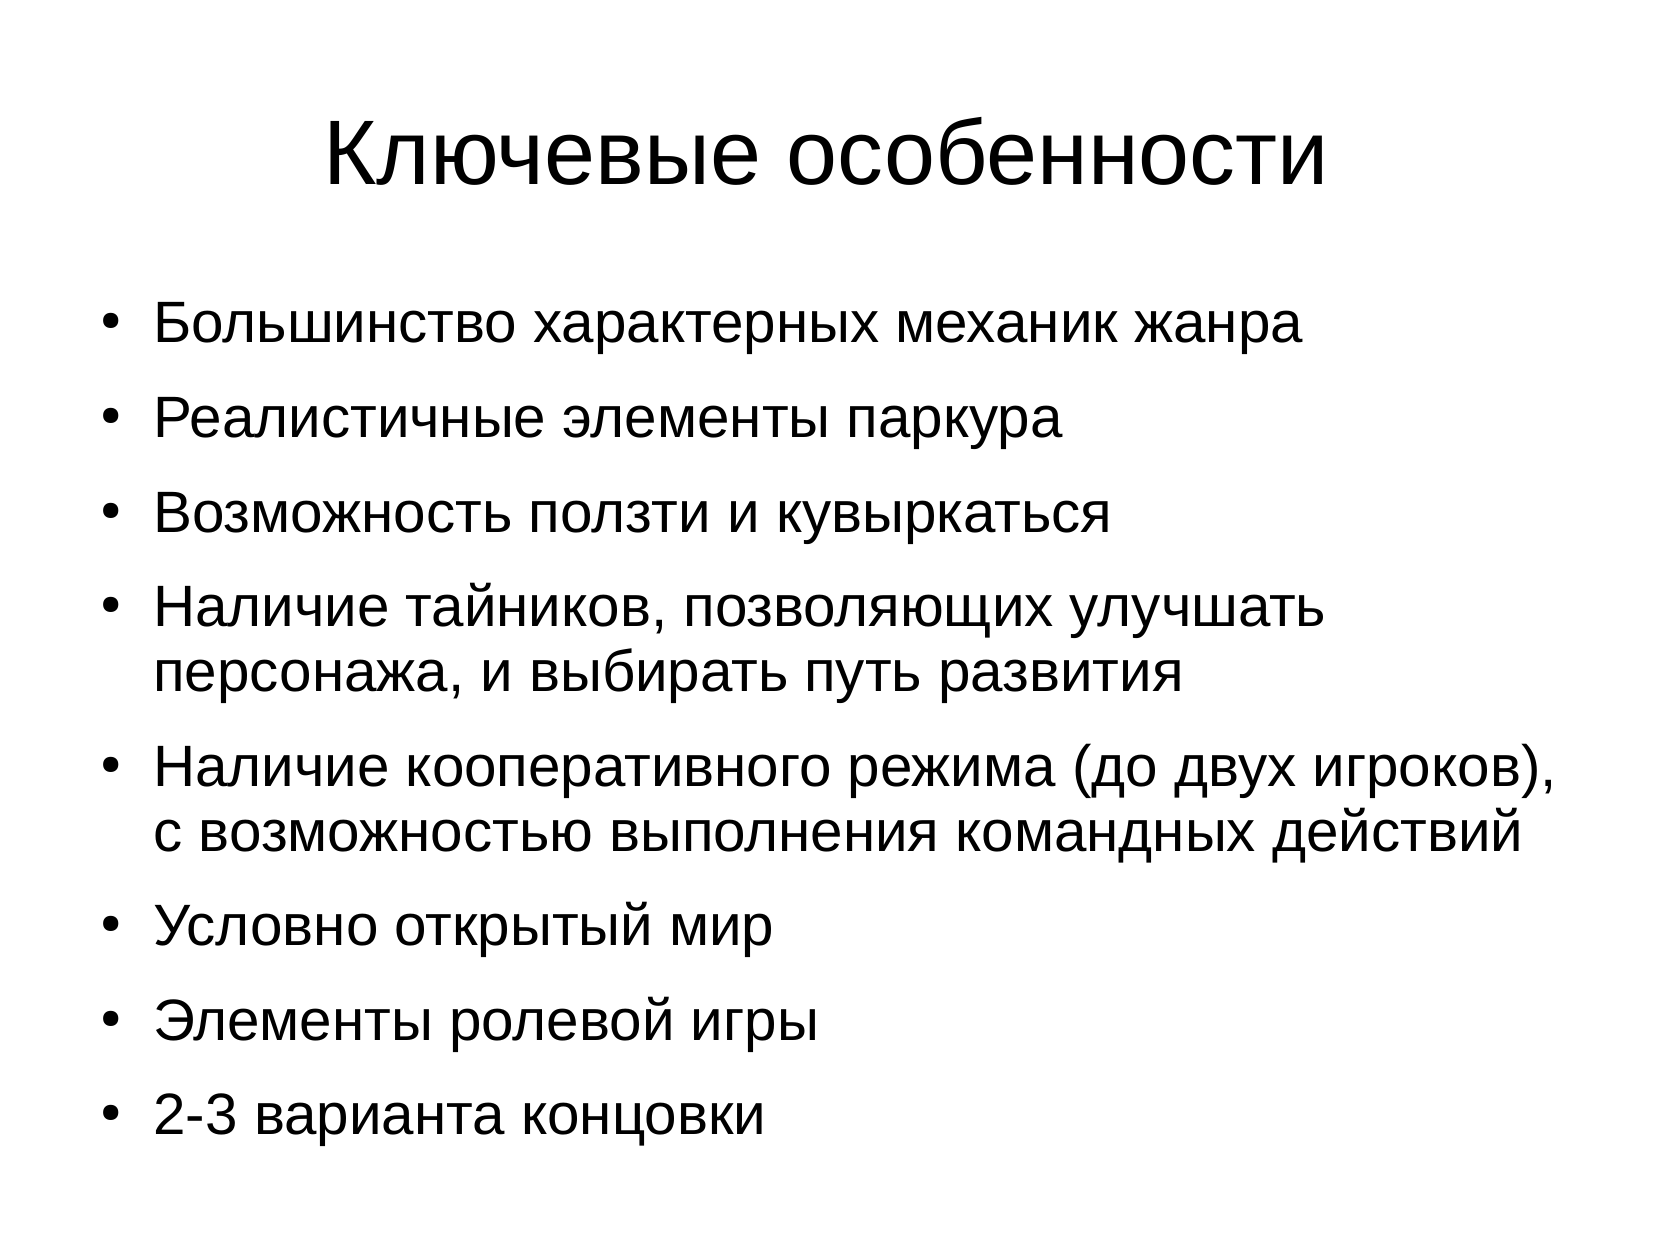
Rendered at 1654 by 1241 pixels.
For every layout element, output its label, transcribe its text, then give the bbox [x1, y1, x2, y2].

list Большинство характерных механик жанра Реалистичные элементы паркура Возможность ползти и кувыркаться Наличие тайников, позволяющих улучшать персонажа, и выбирать путь развития Наличие кооперативного режима (до двух игроков), с возможностью выполнения командных действий Условно открытый мир Элементы ролевой игры 2-3 варианта концовки [82, 290, 1571, 1145]
title Ключевые особенности [82, 49, 1571, 257]
